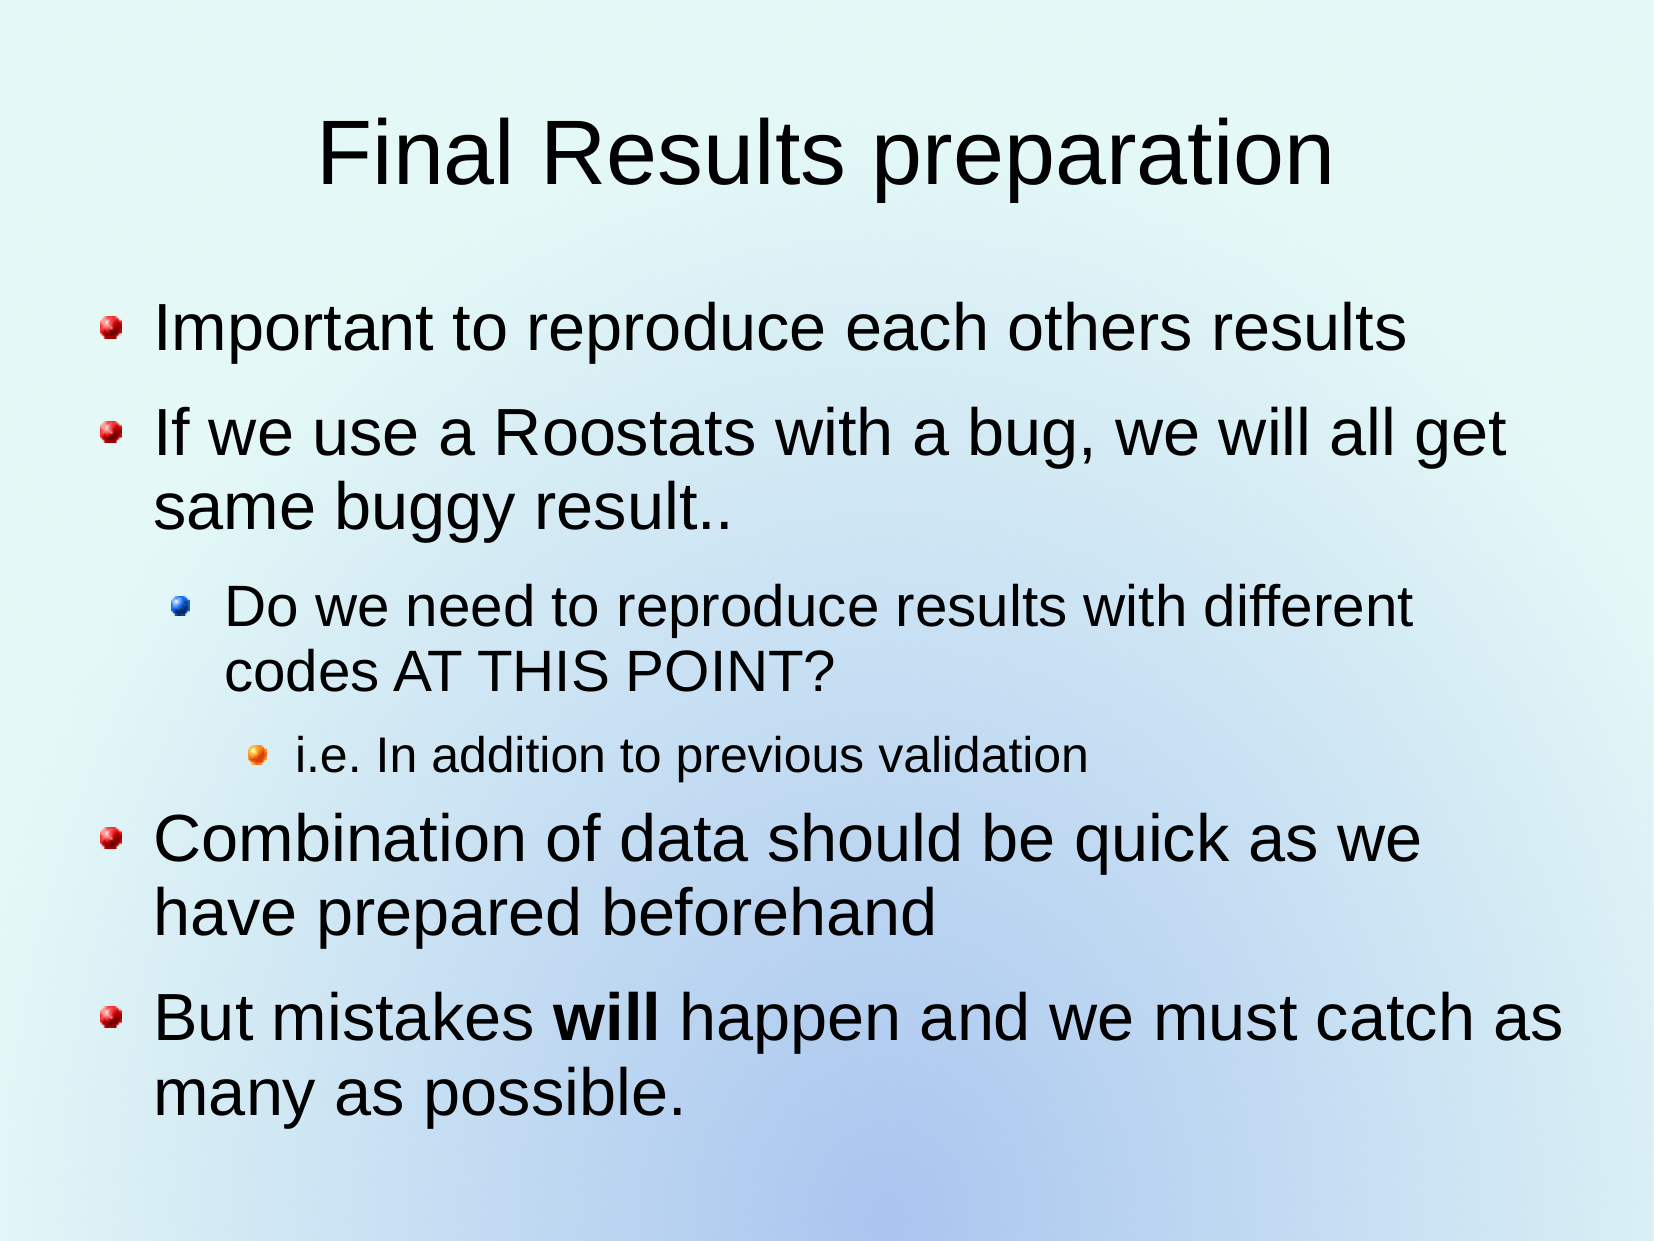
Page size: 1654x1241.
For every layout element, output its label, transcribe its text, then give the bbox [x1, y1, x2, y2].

list Important to reproduce each others results If we use a Roostats with a bug, we will all get same buggy result.. Do we need to reproduce results with different codes AT THIS POINT? i.e. In addition to previous validation Combination of data should be quick as we have prepared beforehand But mistakes will happen and we must catch as many as possible. [82, 290, 1571, 1130]
picture [0, 0, 1654, 1241]
title Final Results preparation [82, 49, 1571, 257]
